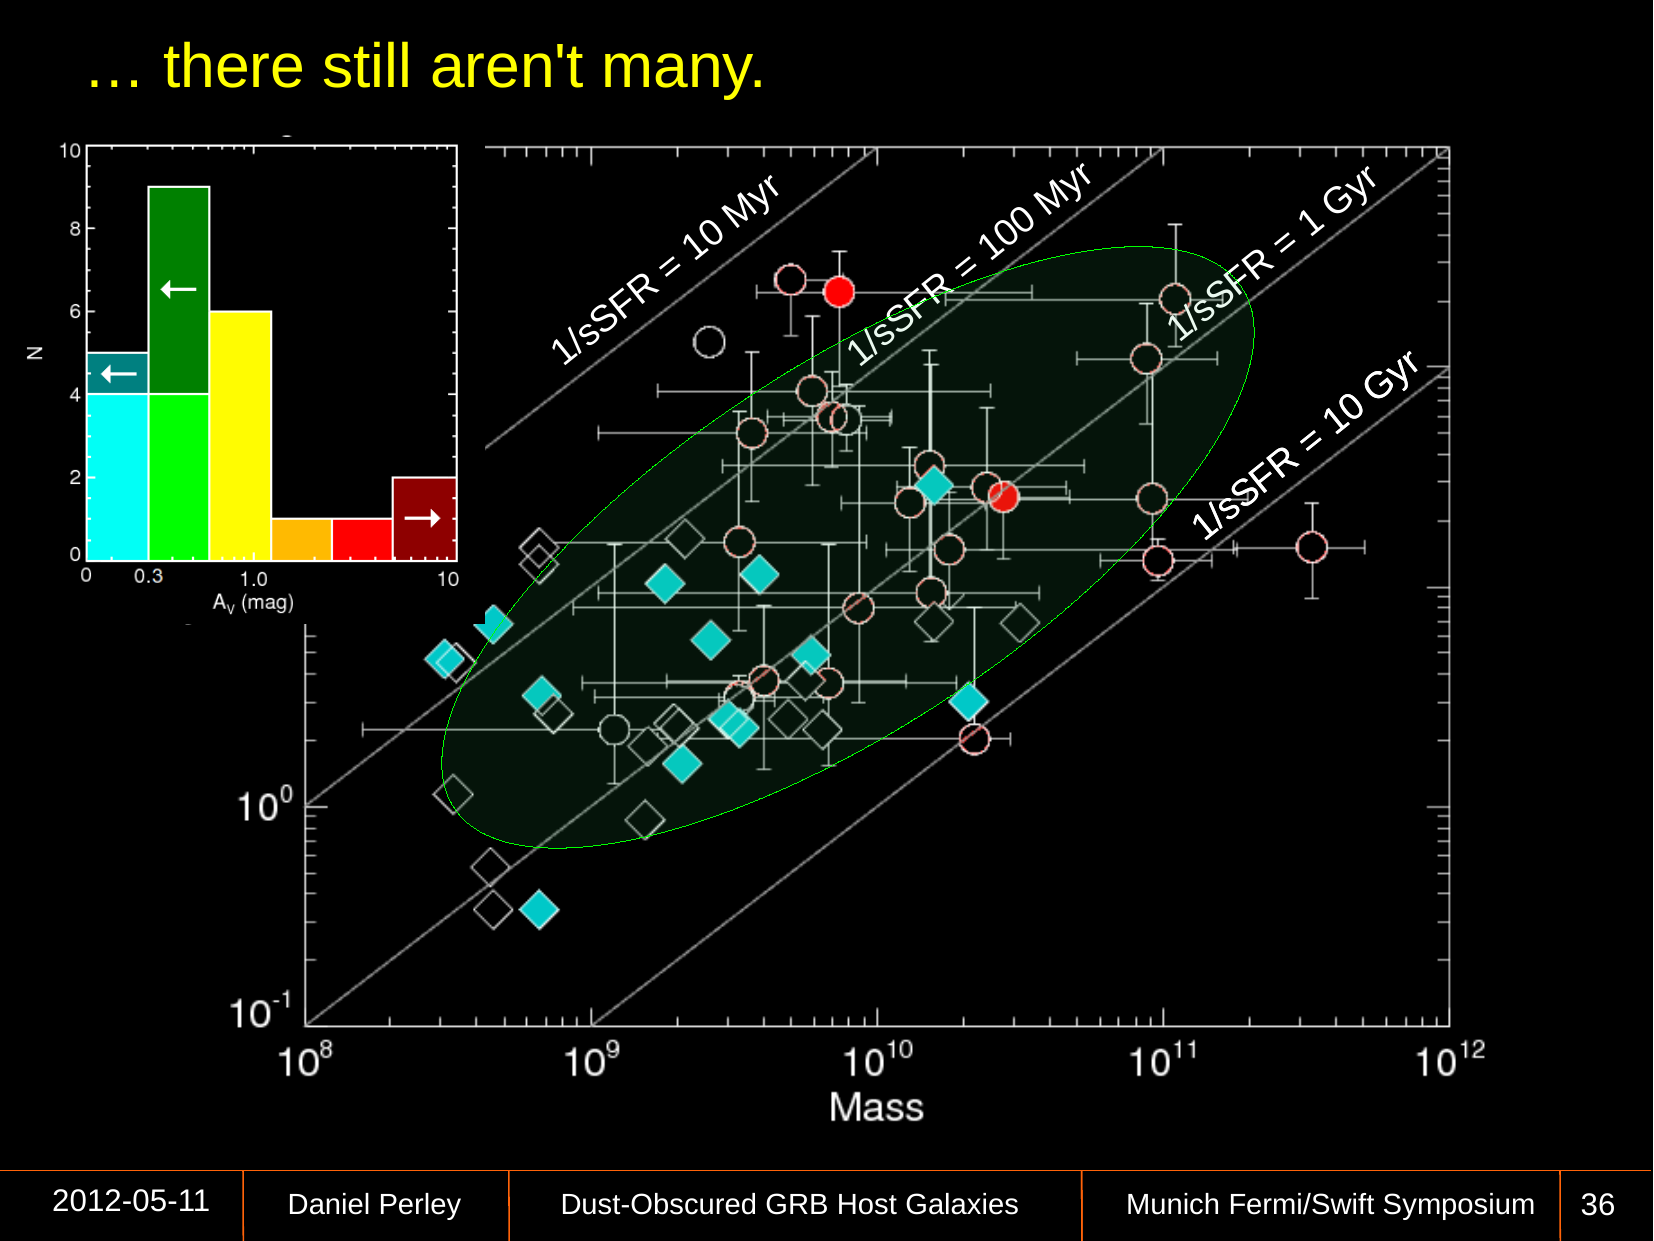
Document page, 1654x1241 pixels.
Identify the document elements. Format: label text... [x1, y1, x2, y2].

picture [14, 116, 1501, 1123]
title … there still aren't many. [83, 25, 1573, 107]
text_box 1/sSFR = 10 Gyr [1167, 319, 1481, 601]
text_box [441, 246, 1255, 849]
text_box 1/sSFR = 10 Myr [526, 126, 870, 435]
text_box 1/sSFR = 1 Gyr [1215, 132, 1412, 306]
text_box 1/sSFR = 100 Myr [822, 127, 1165, 349]
